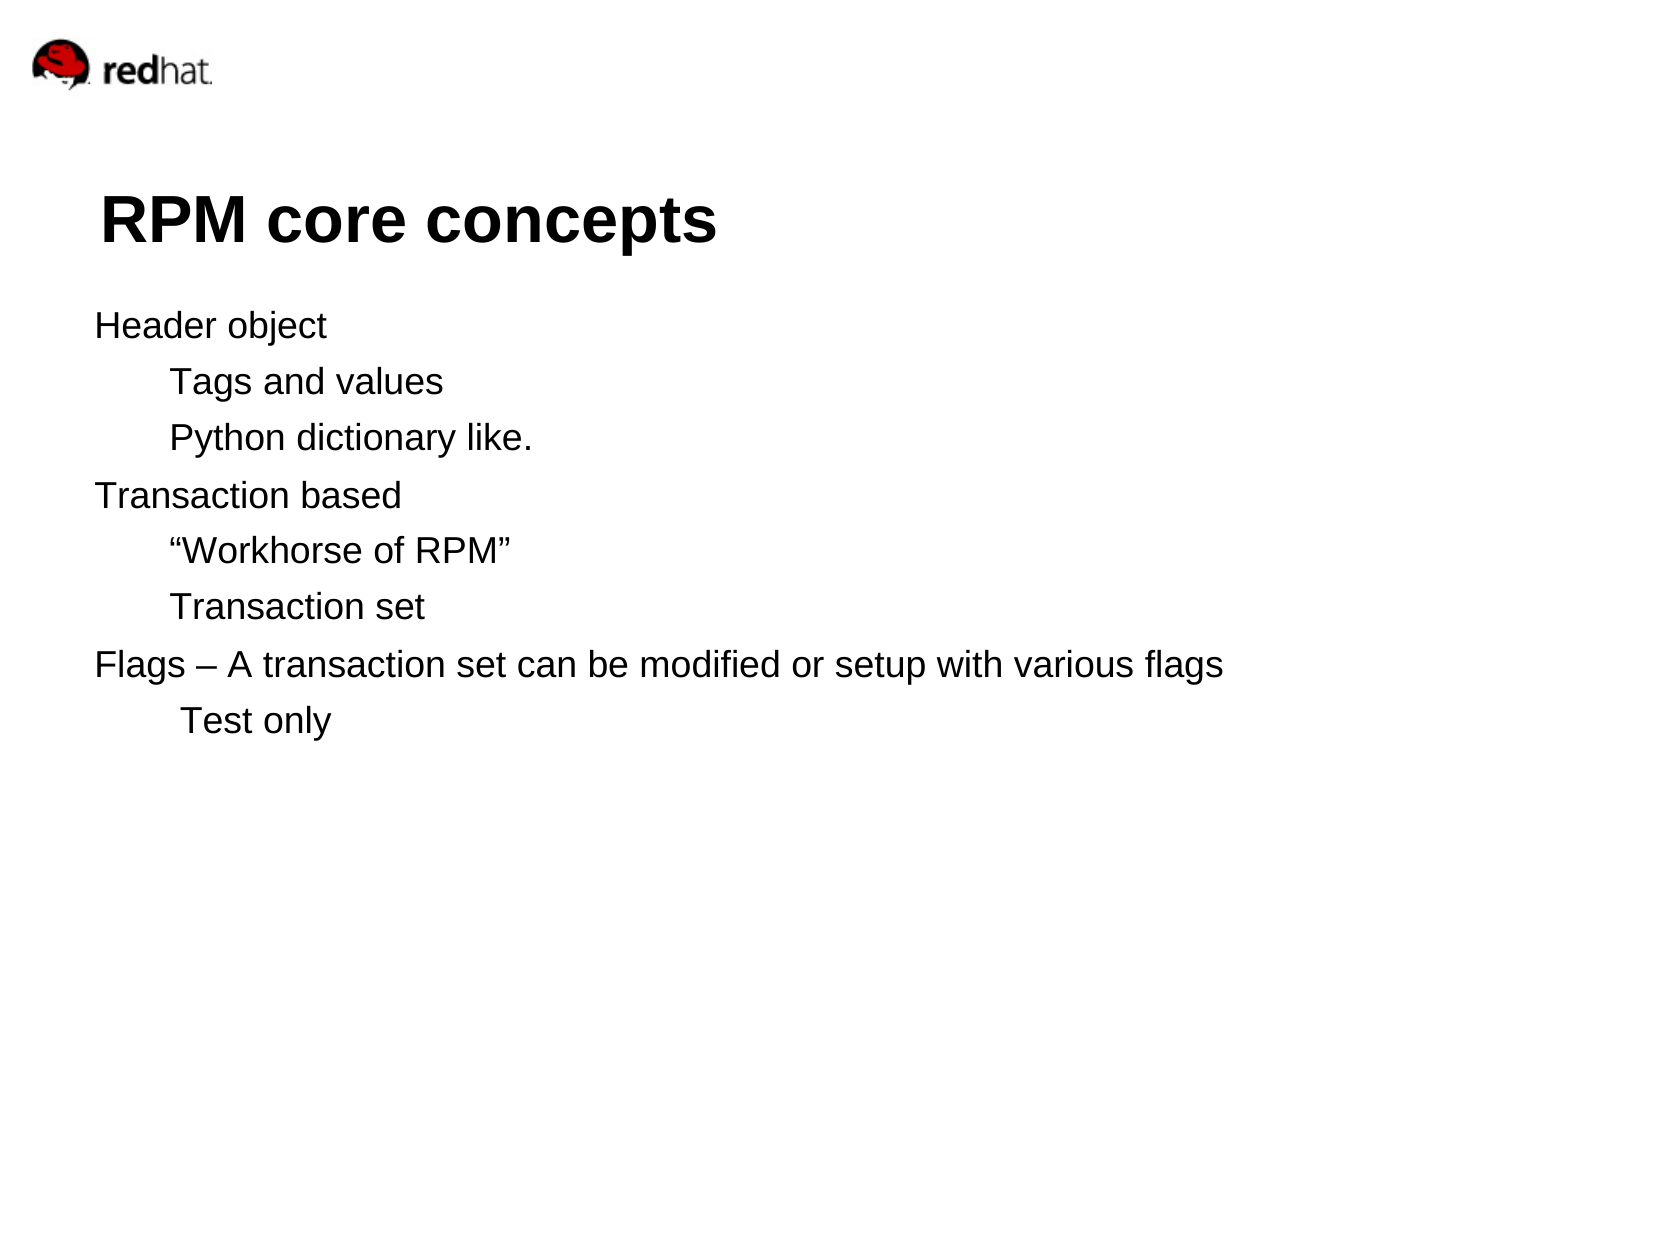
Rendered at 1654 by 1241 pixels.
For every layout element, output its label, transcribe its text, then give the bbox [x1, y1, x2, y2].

title RPM core concepts [100, 164, 1506, 275]
picture [31, 37, 212, 98]
list Header object Tags and values Python dictionary like. Transaction based “Workhorse of RPM” Transaction set Flags – A transaction set can be modified or setup with various flags Test only [94, 304, 1500, 1174]
